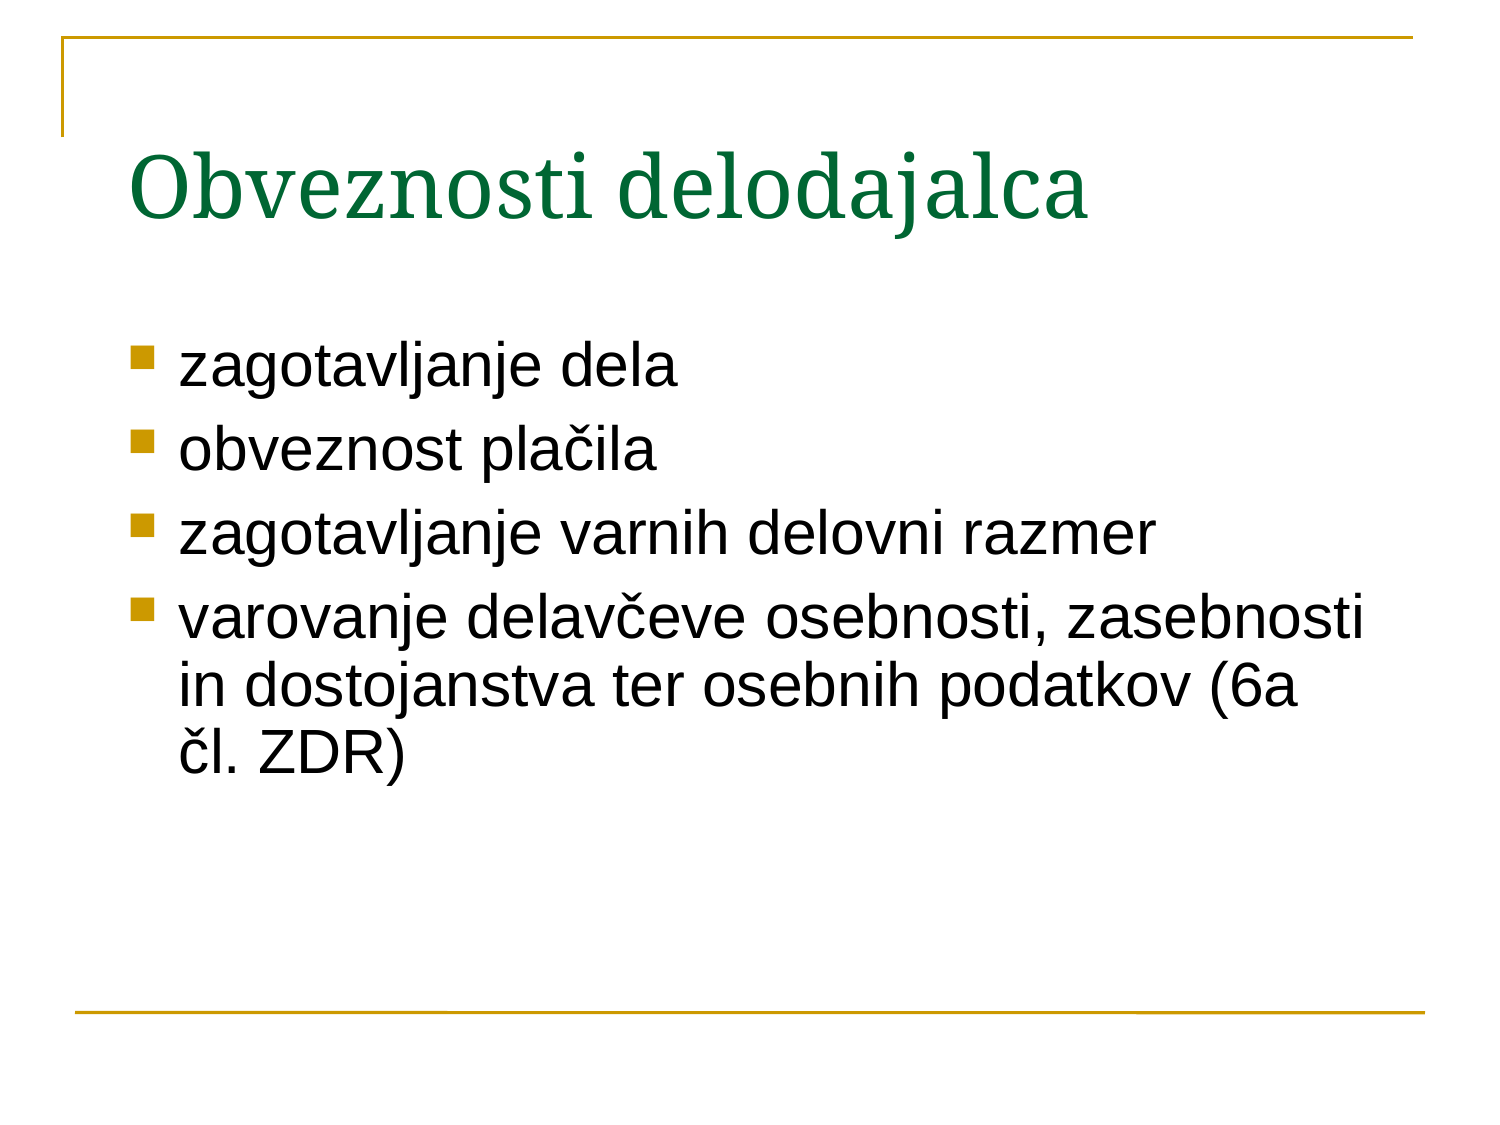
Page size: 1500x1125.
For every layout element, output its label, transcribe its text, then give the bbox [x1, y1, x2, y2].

title Obveznosti delodajalca [112, 99, 1388, 288]
list zagotavljanje dela obveznost plačila zagotavljanje varnih delovni razmer varovanje delavčeve osebnosti, zasebnosti in dostojanstva ter osebnih podatkov (6a čl. ZDR)‏ [112, 324, 1388, 1001]
